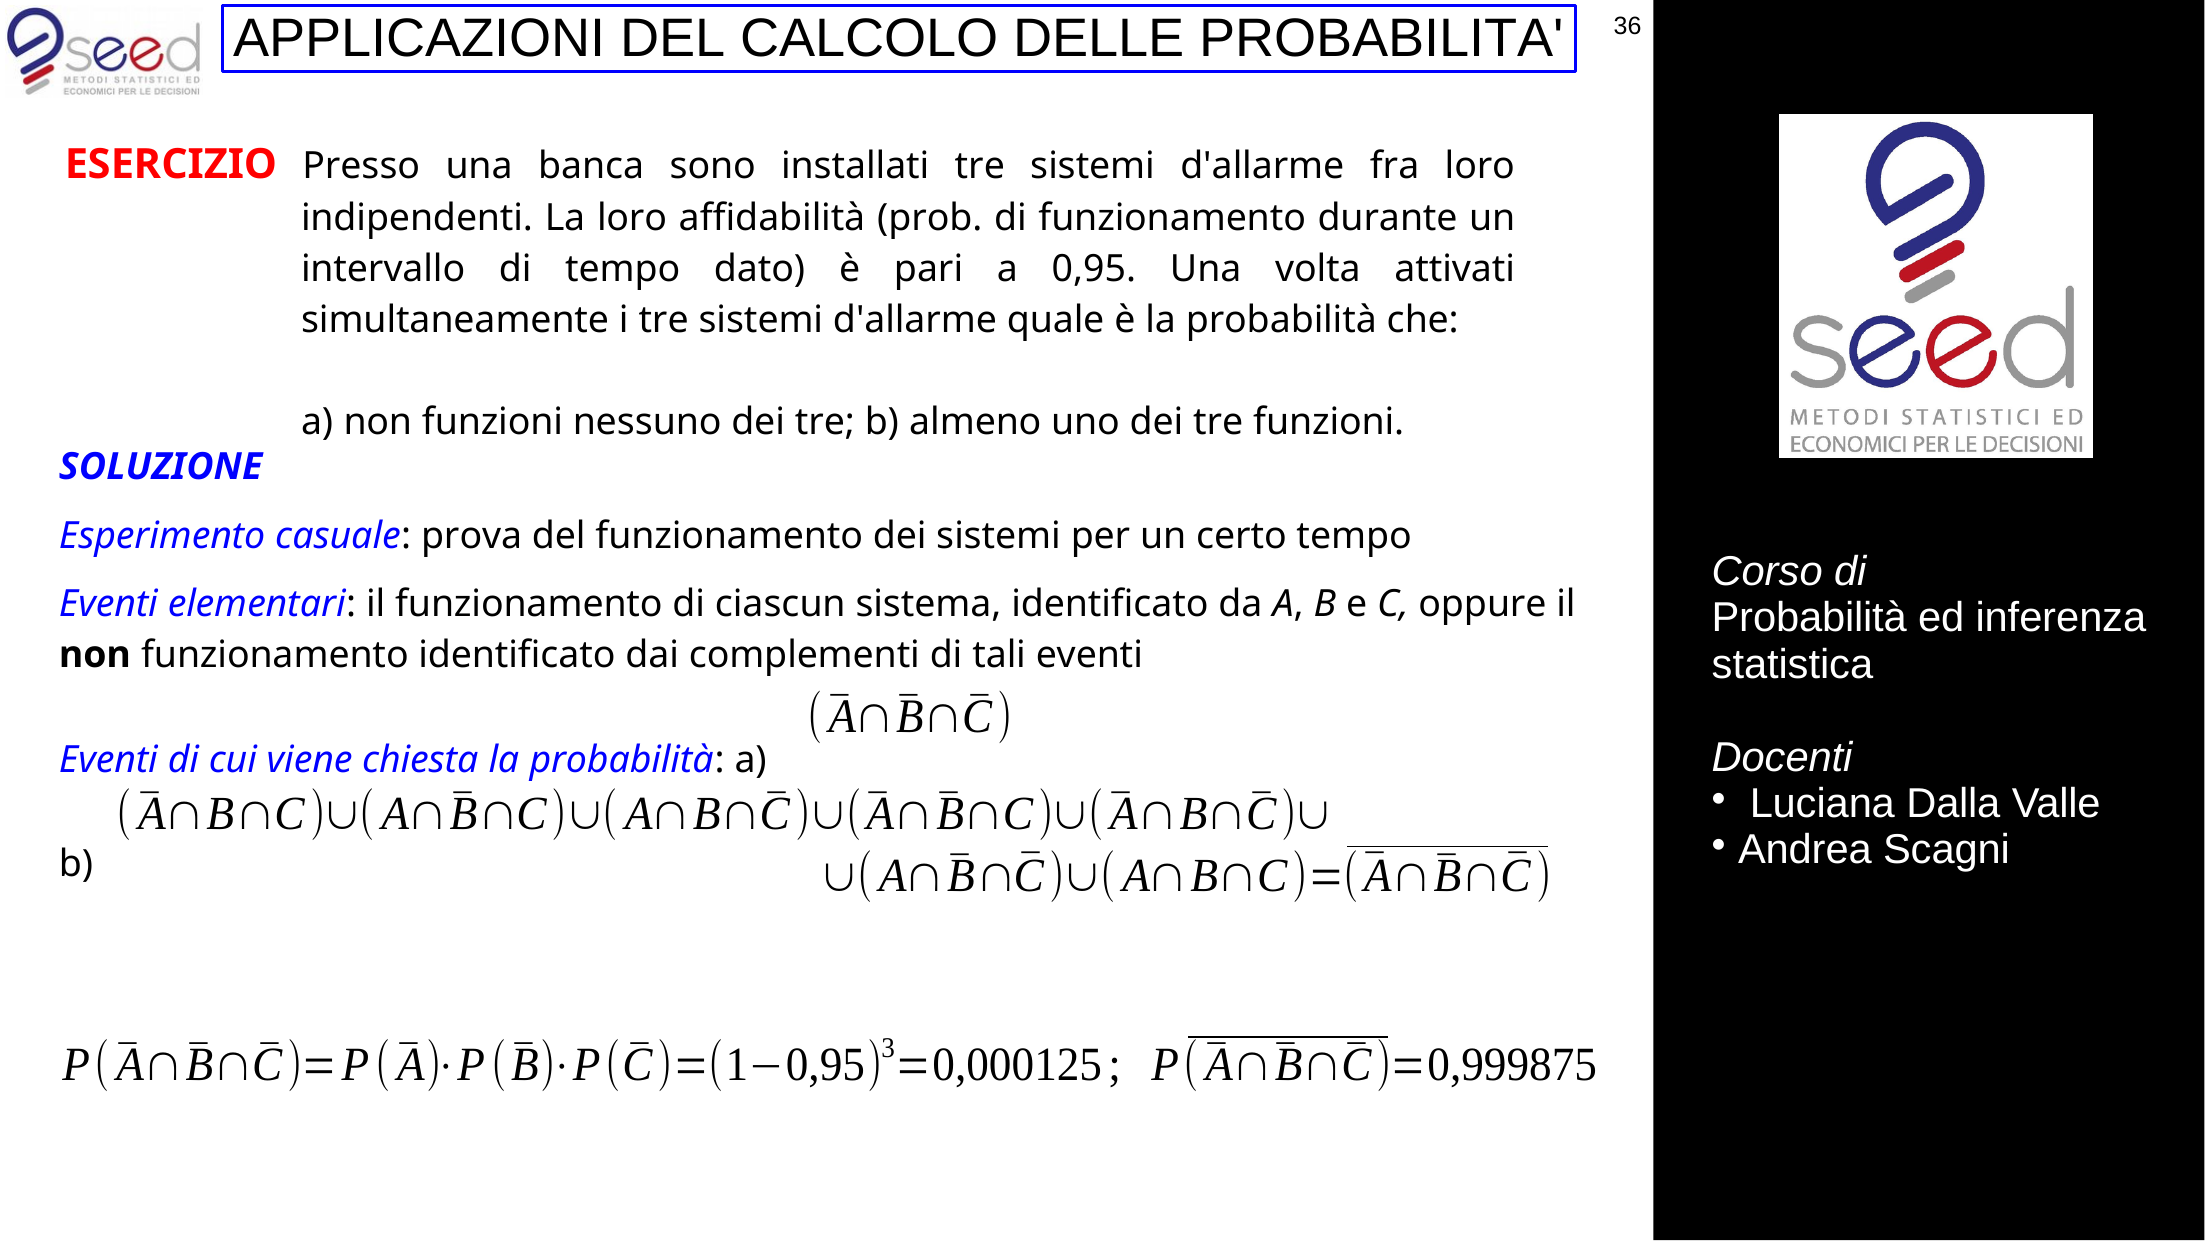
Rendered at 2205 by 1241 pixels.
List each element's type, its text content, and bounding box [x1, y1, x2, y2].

text_box ESERCIZIO Presso una banca sono installati tre sistemi d'allarme fra loro indipendenti. La loro affidabilità (prob. di funzionamento durante un intervallo di tempo dato) è pari a 0,95. Una volta attivati simultaneamente i tre sistemi d'allarme quale è la probabilità che: a) non funzioni nessuno dei tre; b) almeno uno dei tre funzioni. [64, 134, 1516, 391]
text_box APPLICAZIONI DEL CALCOLO DELLE PROBABILITA' [222, 5, 1576, 72]
text_box SOLUZIONE Esperimento casuale: prova del funzionamento dei sistemi per un certo tempo Eventi elementari: il funzionamento di ciascun sistema, identificato da A, B e C, oppure il non funzionamento identificato dai complementi di tali eventi Eventi di cui viene chiesta la probabilità: a) b) [59, 439, 1601, 834]
picture [5, 5, 203, 98]
picture [1779, 114, 2093, 458]
chart [105, 834, 1558, 903]
chart [53, 1031, 1605, 1093]
